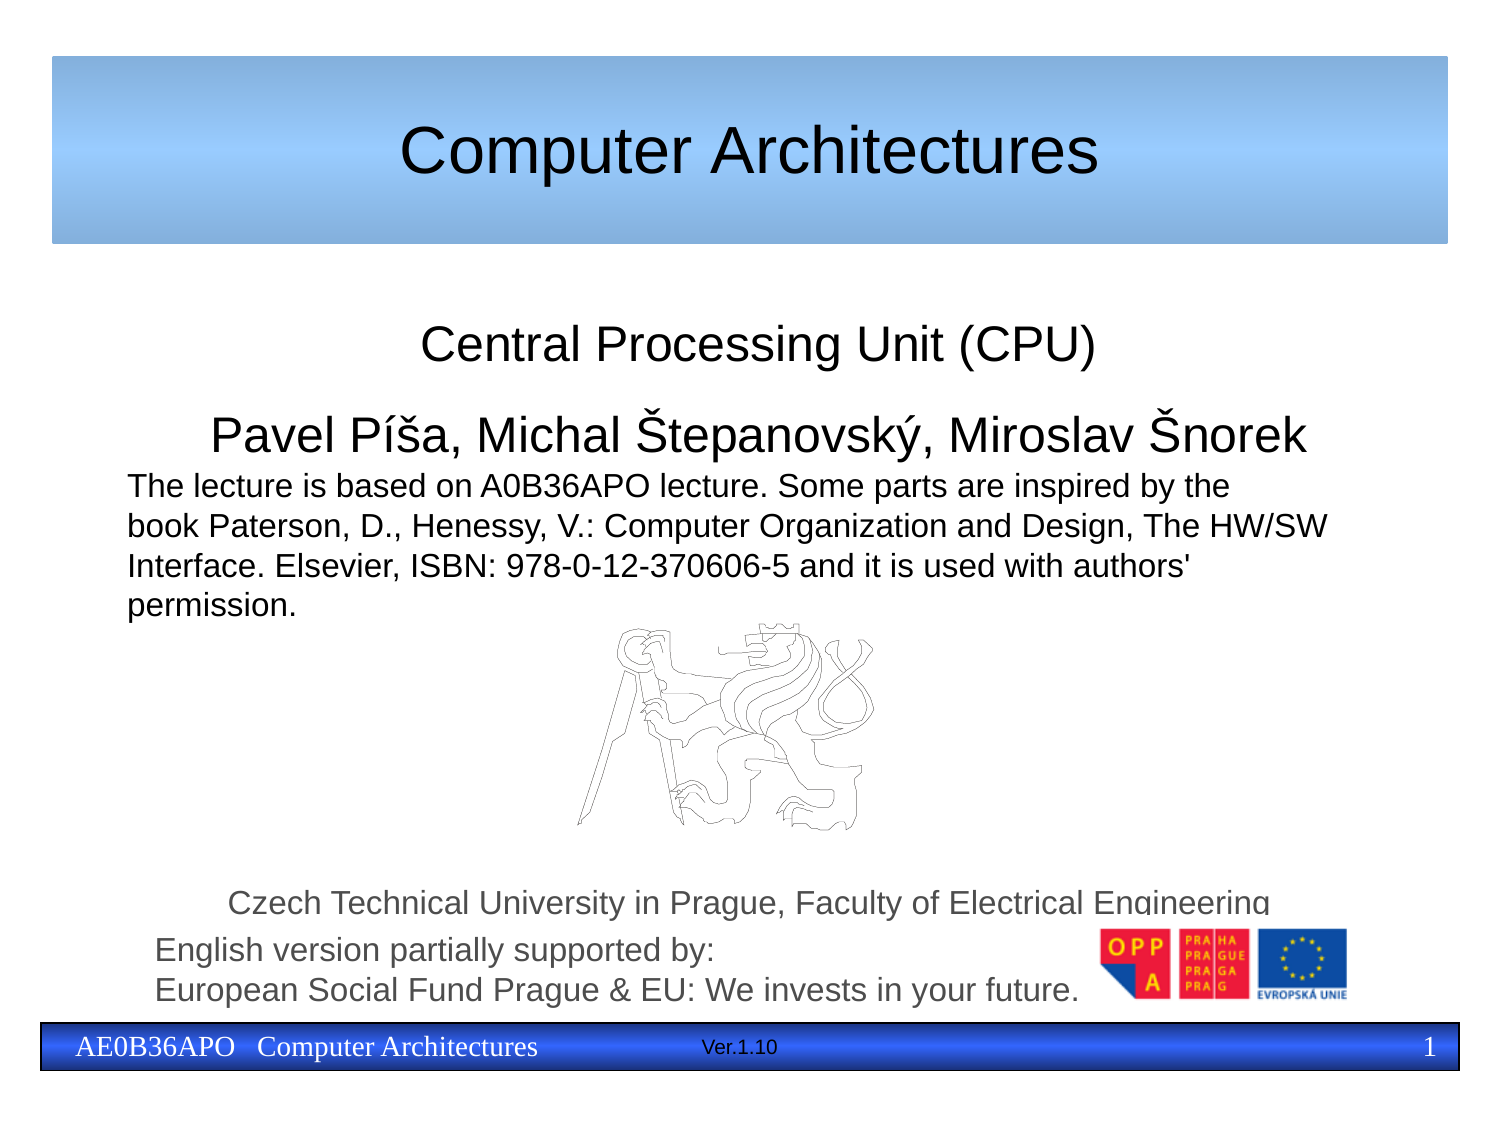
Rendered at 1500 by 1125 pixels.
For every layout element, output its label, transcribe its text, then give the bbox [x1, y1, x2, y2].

text_box English version partially supported by: European Social Fund Prague & EU: We invests in your future. [139, 920, 1140, 1016]
picture [1087, 915, 1361, 1013]
text_box Central Processing Unit (CPU) Pavel Píša, Michal Štepanovský, Miroslav Šnorek [53, 303, 1447, 471]
text_box The lecture is based on A0B36APO lecture. Some parts are inspired by the book Paterson, D., Henessy, V.: Computer Organization and Design, The HW/SW Interface. Elsevier, ISBN: 978-0-12-370606-5 and it is used with authors' permission. [112, 456, 1424, 632]
text_box Ver.1.10 [686, 1028, 805, 1065]
chart [574, 632, 879, 837]
title Computer Architectures [52, 56, 1448, 244]
text_box Czech Technical University in Prague, Faculty of Electrical Engineering [199, 873, 1301, 920]
